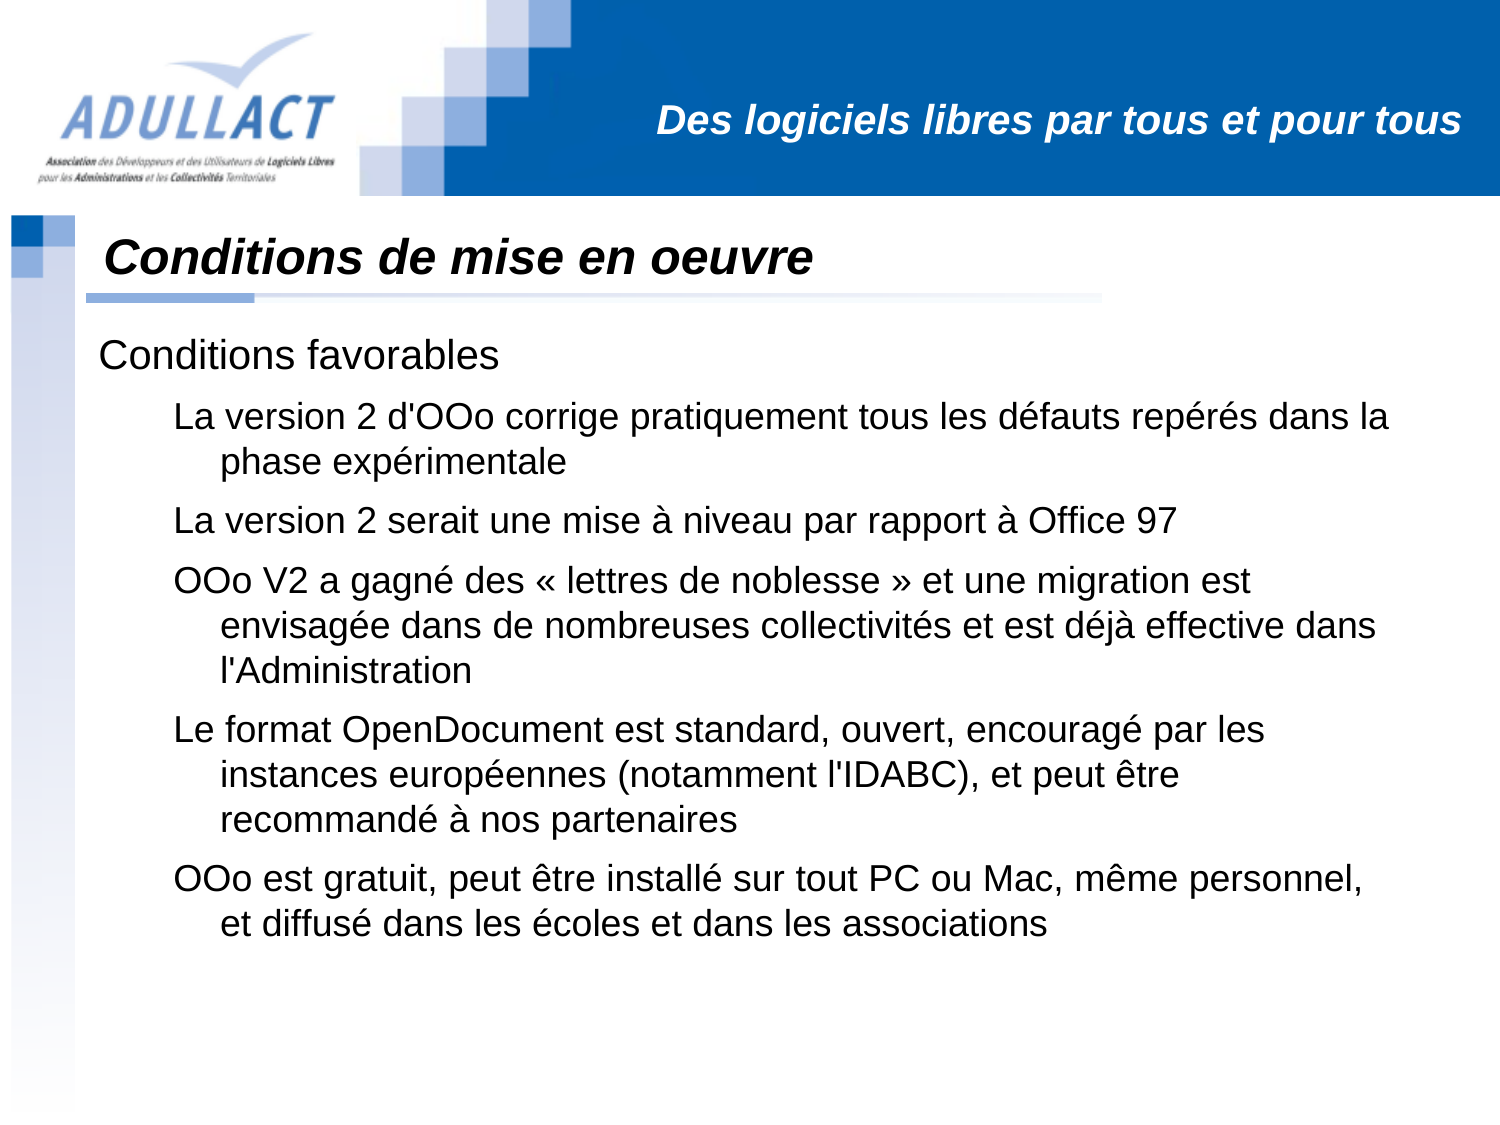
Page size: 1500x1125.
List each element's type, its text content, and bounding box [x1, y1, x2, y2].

list Conditions favorables La version 2 d'OOo corrige pratiquement tous les défauts repérés dans la phase expérimentale La version 2 serait une mise à niveau par rapport à Office 97 OOo V2 a gagné des « lettres de noblesse » et une migration est envisagée dans de nombreuses collectivités et est déjà effective dans l'Administration Le format OpenDocument est standard, ouvert, encouragé par les instances européennes (notamment l'IDABC), et peut être recommandé à nos partenaires OOo est gratuit, peut être installé sur tout PC ou Mac, même personnel, et diffusé dans les écoles et dans les associations [98, 328, 1390, 1084]
title Conditions de mise en oeuvre [88, 219, 1459, 292]
picture [356, 0, 1500, 196]
picture [31, 29, 346, 189]
picture [10, 214, 75, 1113]
picture [86, 293, 1102, 303]
